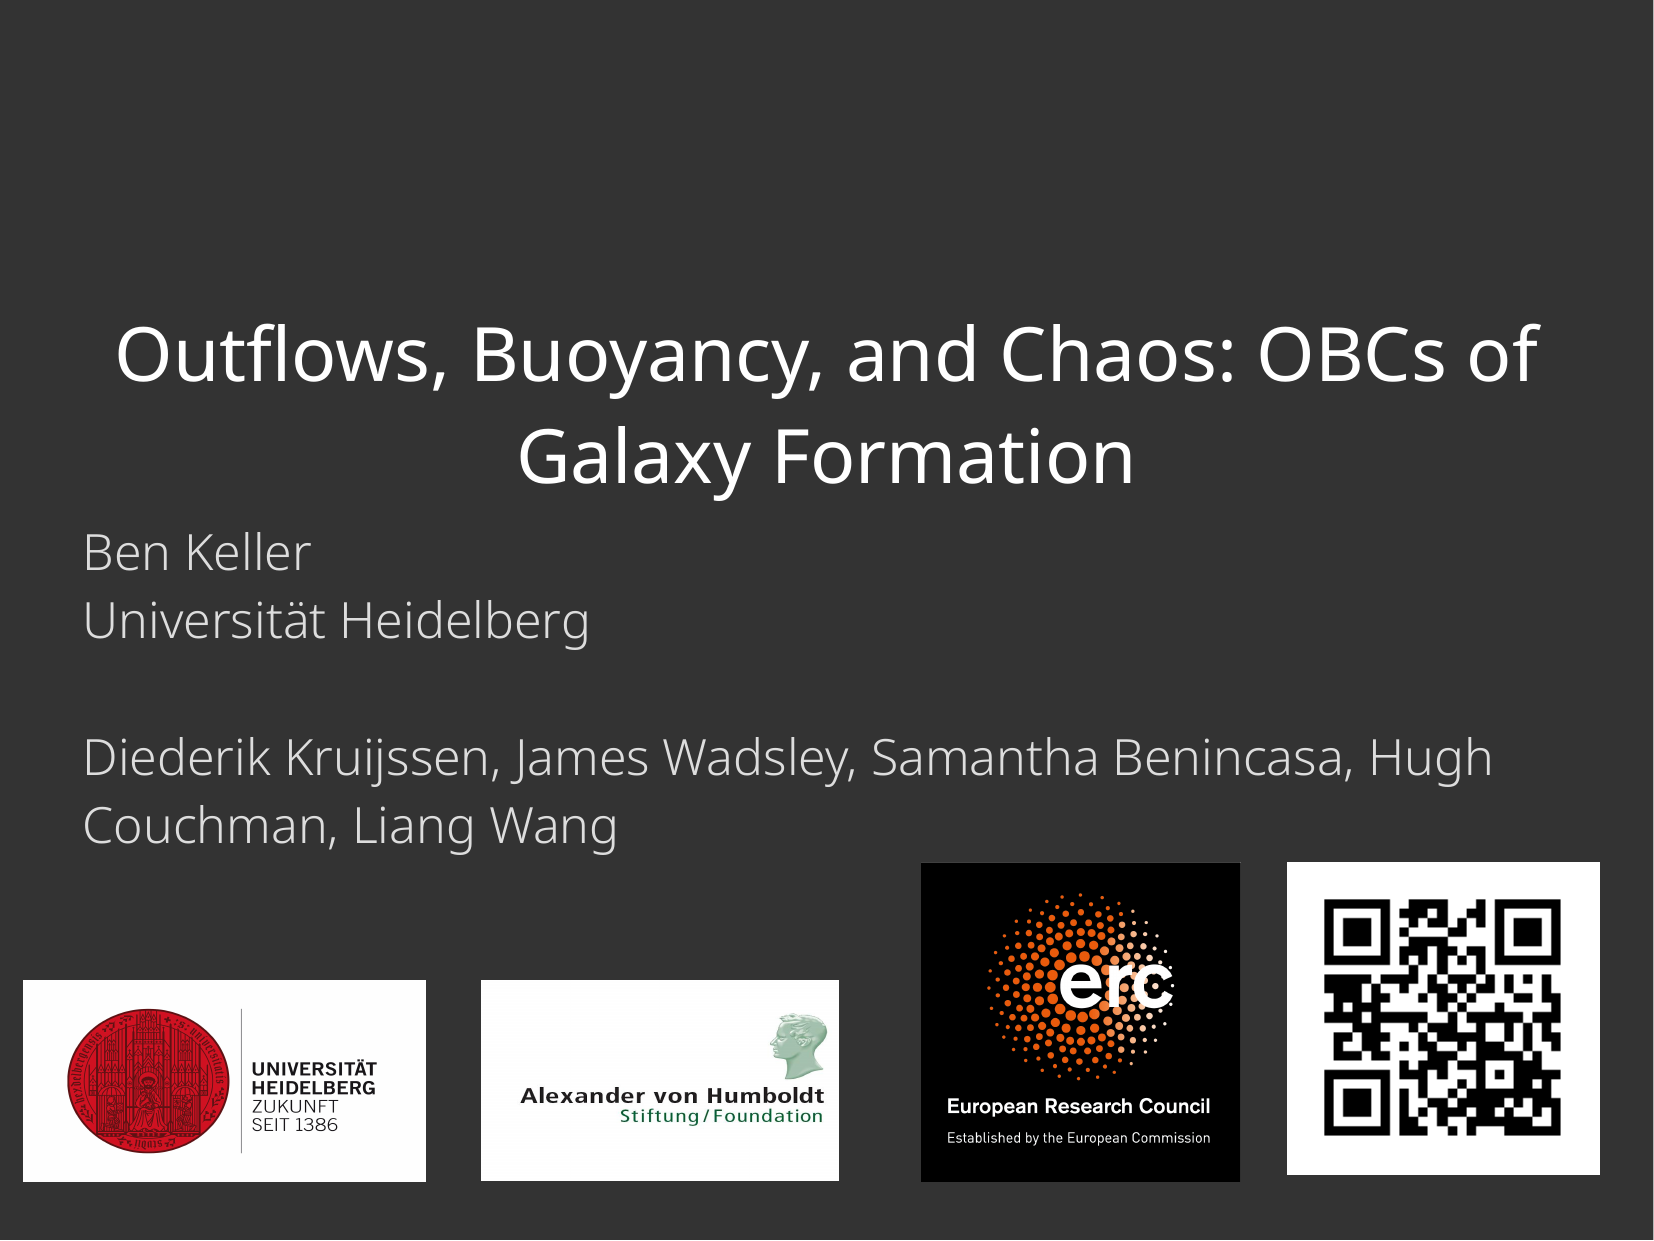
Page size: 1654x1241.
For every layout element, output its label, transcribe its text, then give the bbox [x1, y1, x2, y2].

title Outflows, Buoyancy, and Chaos: OBCs of Galaxy Formation [82, 228, 1571, 547]
picture [1287, 862, 1600, 1175]
picture [23, 980, 426, 1182]
subtitle Ben Keller Universität Heidelberg Diederik Kruijssen, James Wadsley, Samantha Benincasa, Hugh Couchman, Liang Wang [82, 547, 1571, 828]
picture [481, 980, 839, 1182]
picture [921, 862, 1241, 1182]
